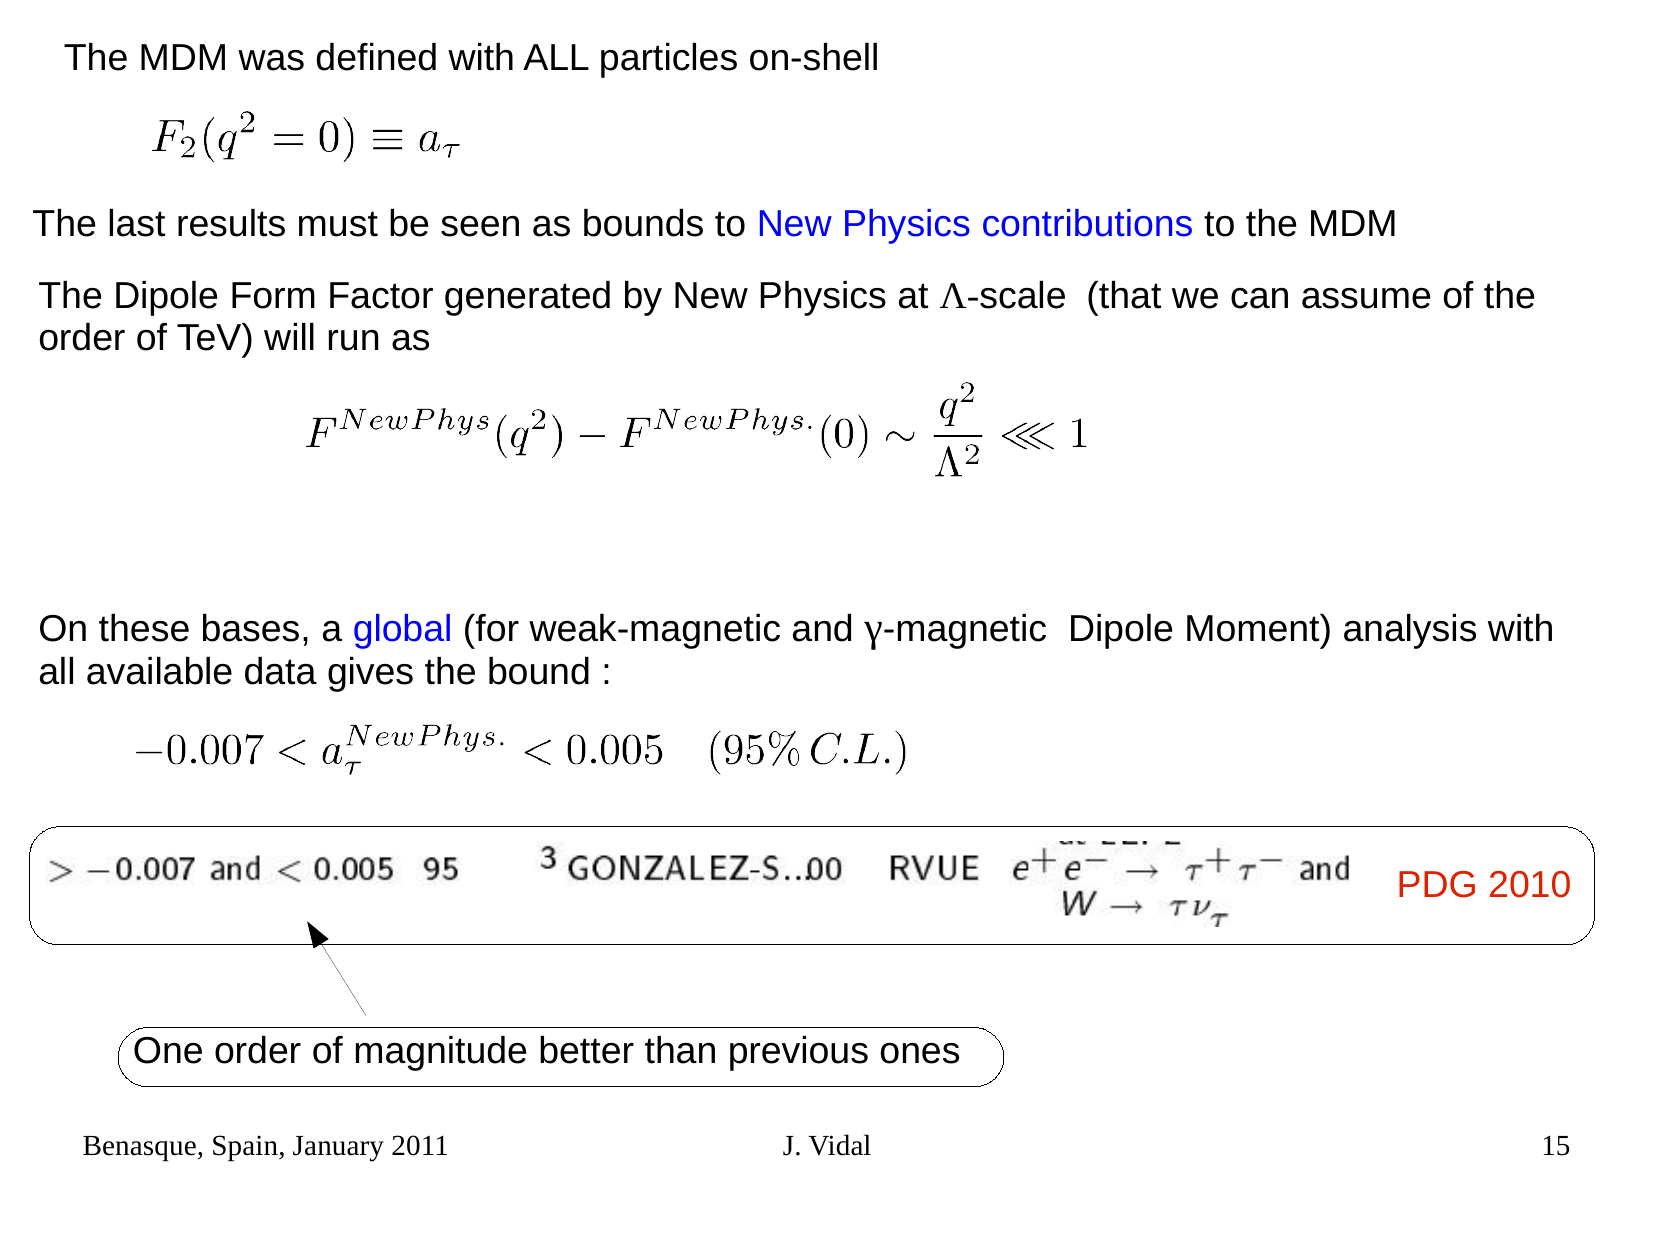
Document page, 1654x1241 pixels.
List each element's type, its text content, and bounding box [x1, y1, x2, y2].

text_box The last results must be seen as bounds to New Physics contributions to the MDM [17, 194, 1571, 252]
picture [129, 721, 912, 778]
text_box PDG 2010 [1381, 856, 1587, 914]
text_box The Dipole Form Factor generated by New Physics at Λ-scale (that we can assume of the order of TeV) will run as [23, 267, 1595, 367]
picture [301, 379, 1095, 479]
text_box On these bases, a global (for weak-magnetic and γ-magnetic Dipole Moment) analysis with all available data gives the bound : [23, 596, 1595, 701]
picture [17, 841, 1375, 928]
picture [147, 107, 466, 166]
text_box The MDM was defined with ALL particles on-shell [48, 29, 894, 87]
text_box One order of magnitude better than previous ones [118, 1021, 1004, 1111]
